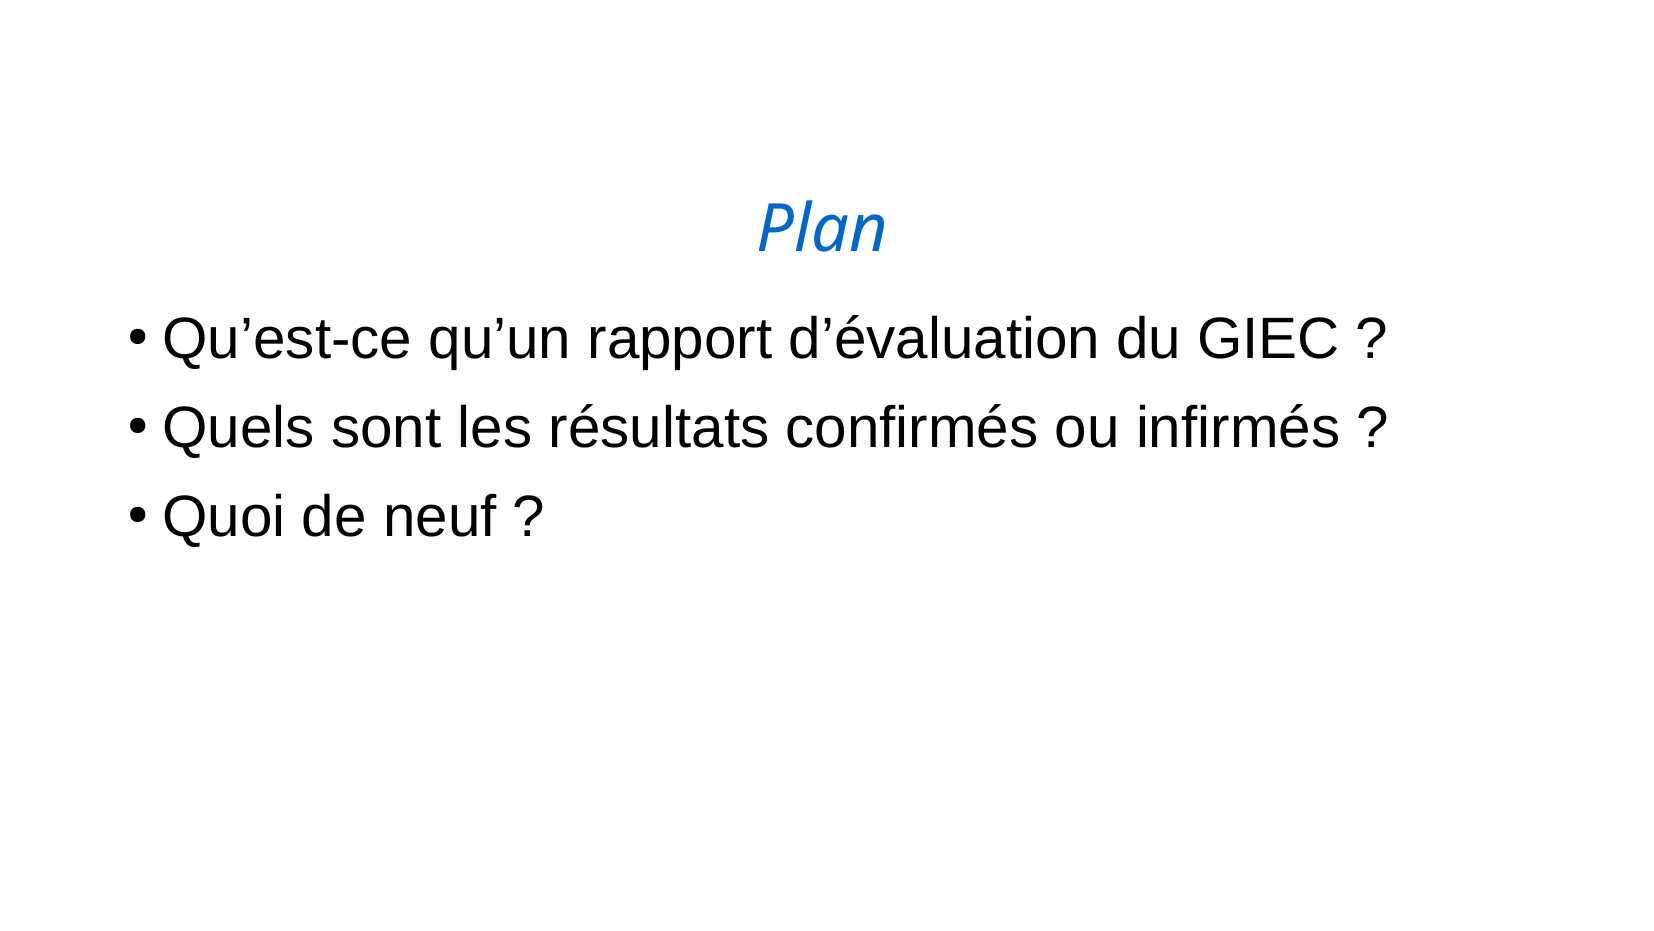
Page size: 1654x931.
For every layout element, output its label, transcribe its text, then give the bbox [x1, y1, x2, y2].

text_box Plan [63, 177, 1583, 273]
text_box Qu’est-ce qu’un rapport d’évaluation du GIEC ? Quels sont les résultats confirmés ou infirmés ? Quoi de neuf ? [112, 298, 1546, 766]
